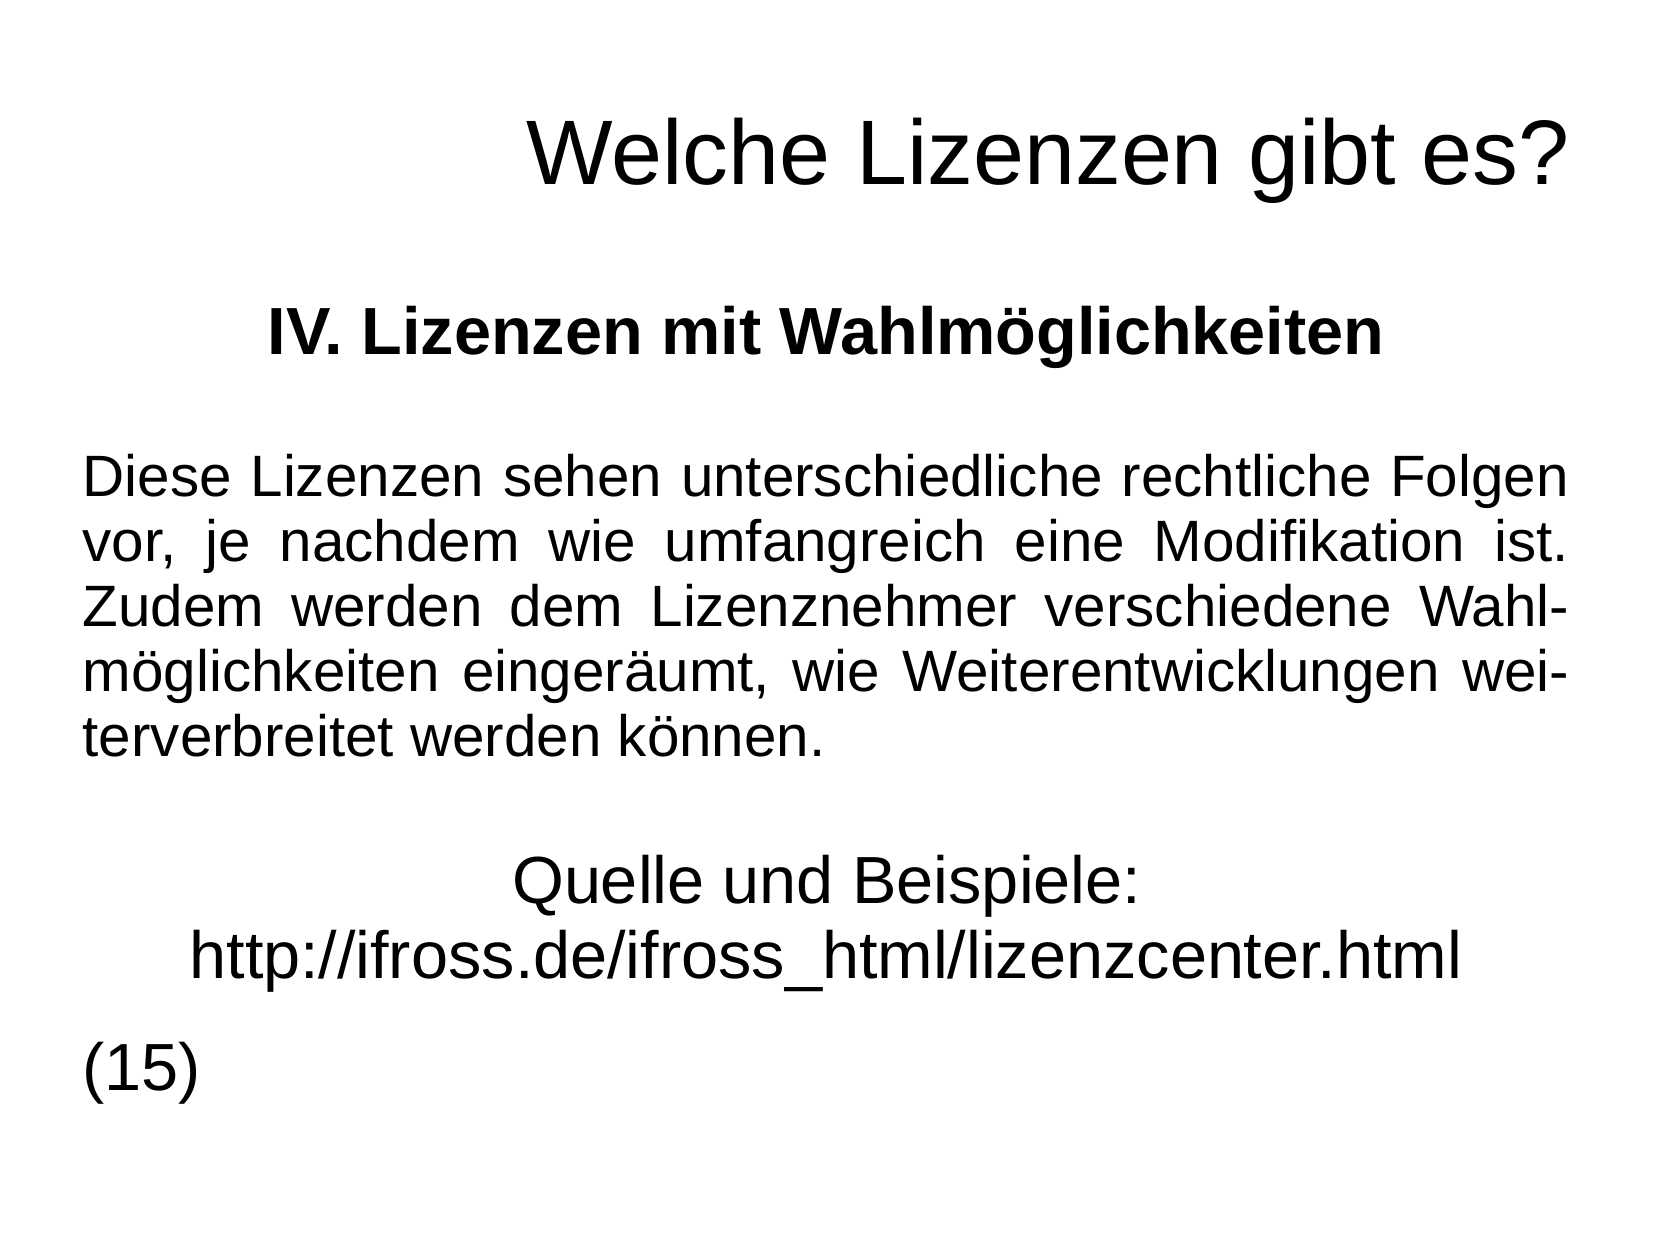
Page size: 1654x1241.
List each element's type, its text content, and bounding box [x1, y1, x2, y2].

subtitle IV. Lizenzen mit Wahlmöglichkeiten Diese Lizenzen sehen unterschiedliche rechtliche Folgen vor, je nachdem wie umfangreich eine Modifikation ist. Zudem werden dem Lizenznehmer verschiedene Wahl-möglichkeiten eingeräumt, wie Weiterentwicklungen wei-terverbreitet werden können. Quelle und Beispiele: http://ifross.de/ifross_html/lizenzcenter.html (15) [82, 293, 1571, 1105]
title Welche Lizenzen gibt es? [82, 56, 1571, 250]
